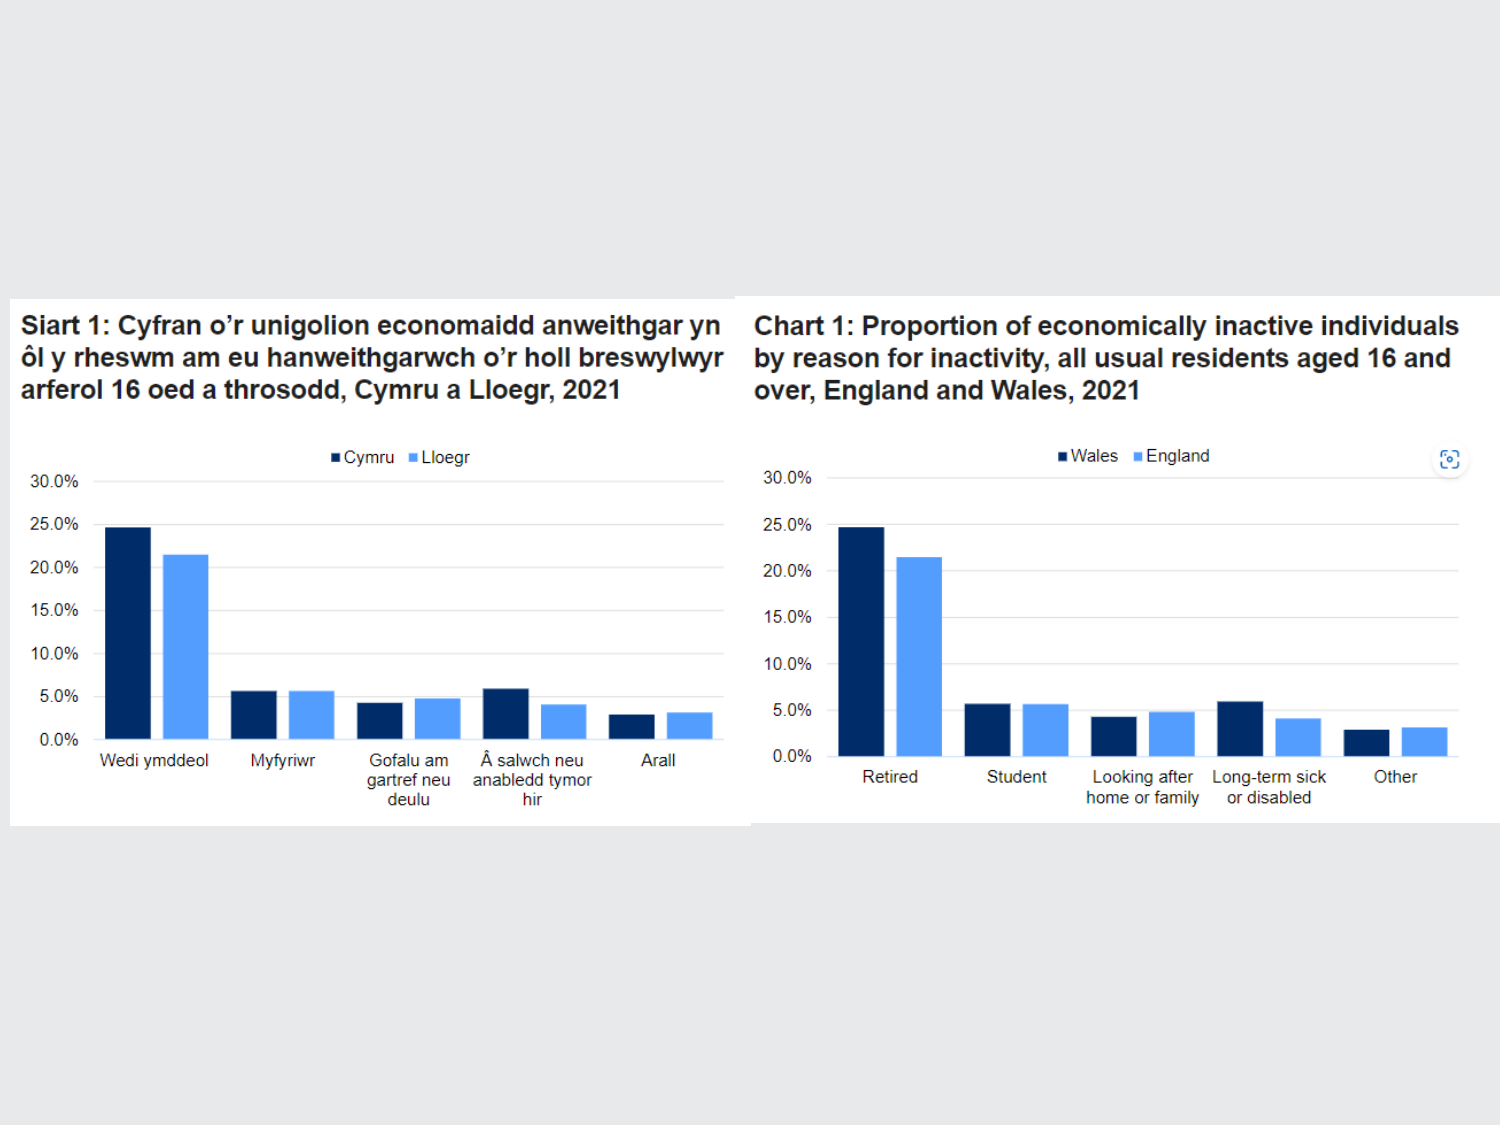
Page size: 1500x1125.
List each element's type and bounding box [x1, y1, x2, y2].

picture [10, 297, 1500, 826]
